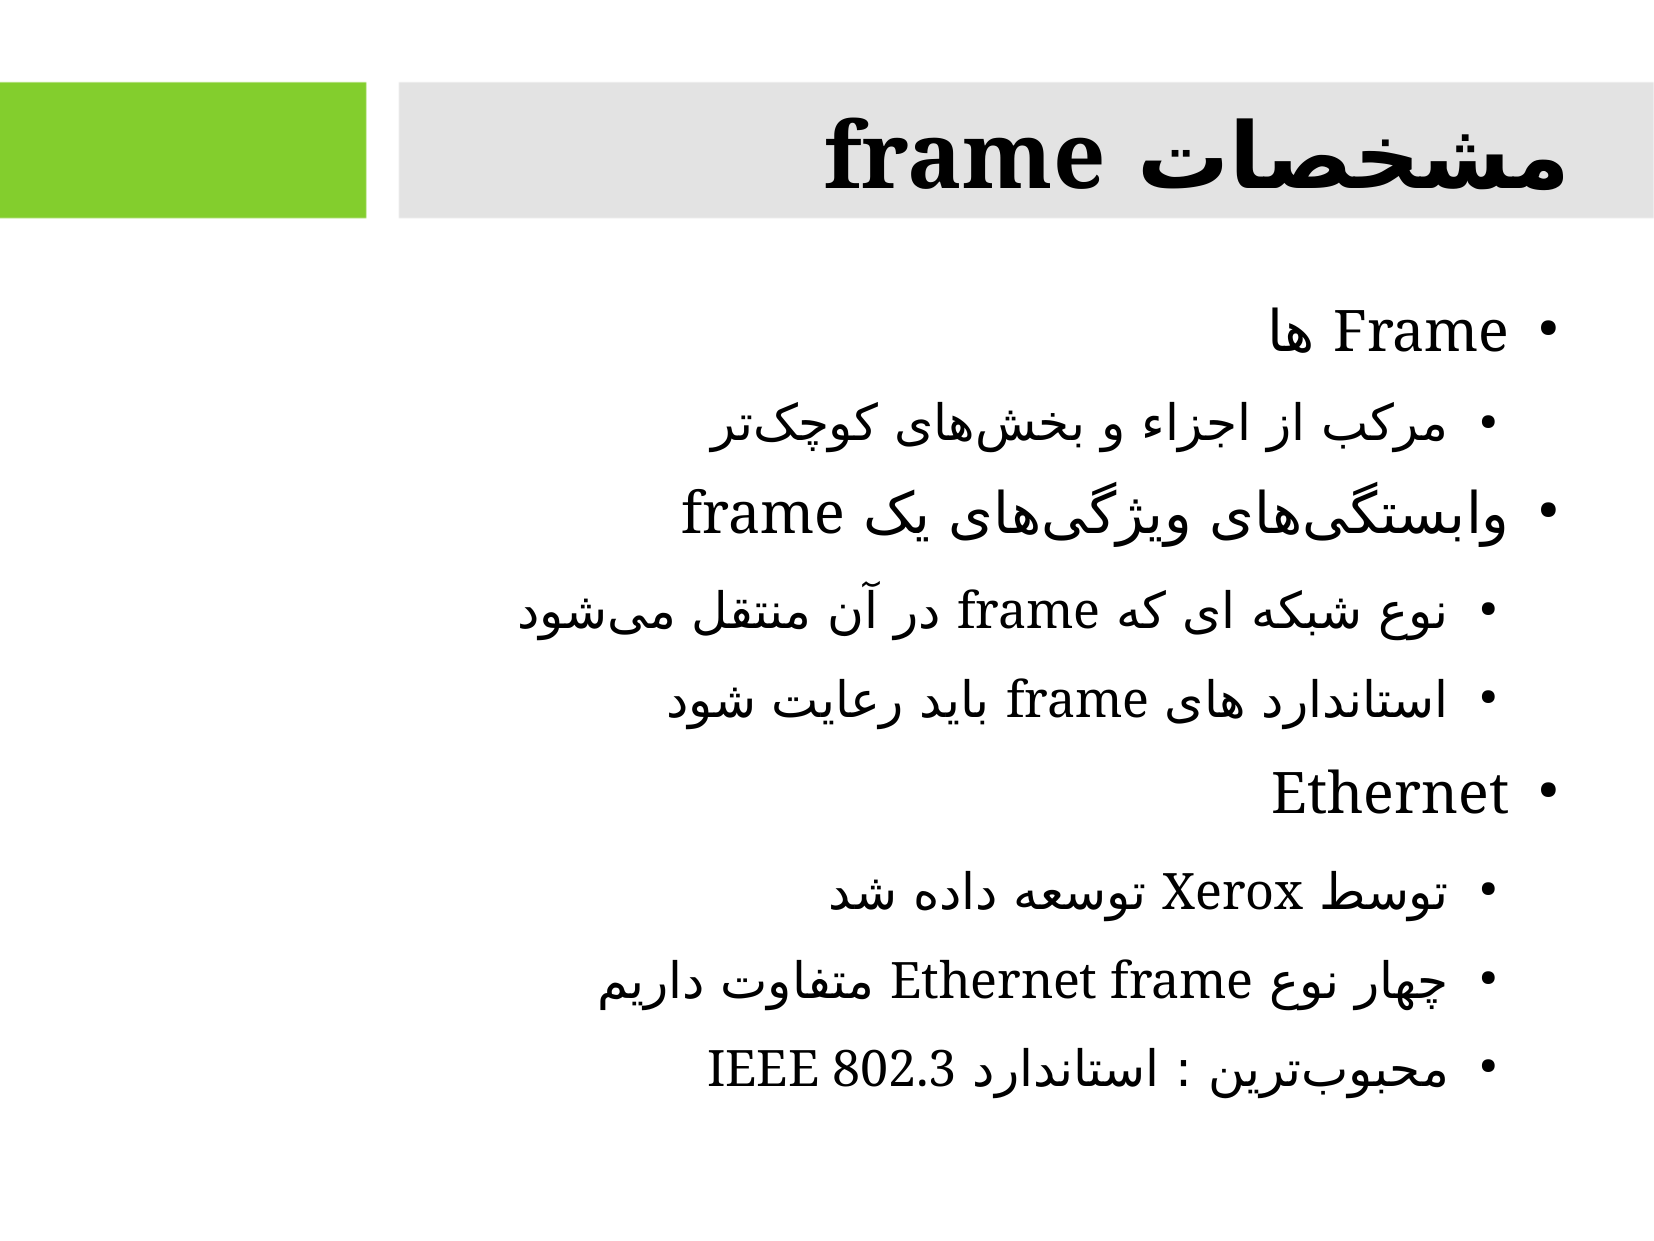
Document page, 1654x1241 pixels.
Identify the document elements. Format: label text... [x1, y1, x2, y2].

list Frame ها مرکب از اجزاء و بخش‌های کوچک‌تر وابستگی‌های ویژگی‌های یک frame نوع شبکه ای که frame در آن منتقل می‌شود استاندارد های frame باید رعایت شود Ethernet توسط Xerox توسعه داده شد چهار نوع Ethernet frame متفاوت داریم محبوب‌ترین : استاندارد IEEE 802.3 [82, 290, 1571, 1109]
picture [0, 0, 1654, 1241]
title مشخصات frame [82, 49, 1571, 257]
